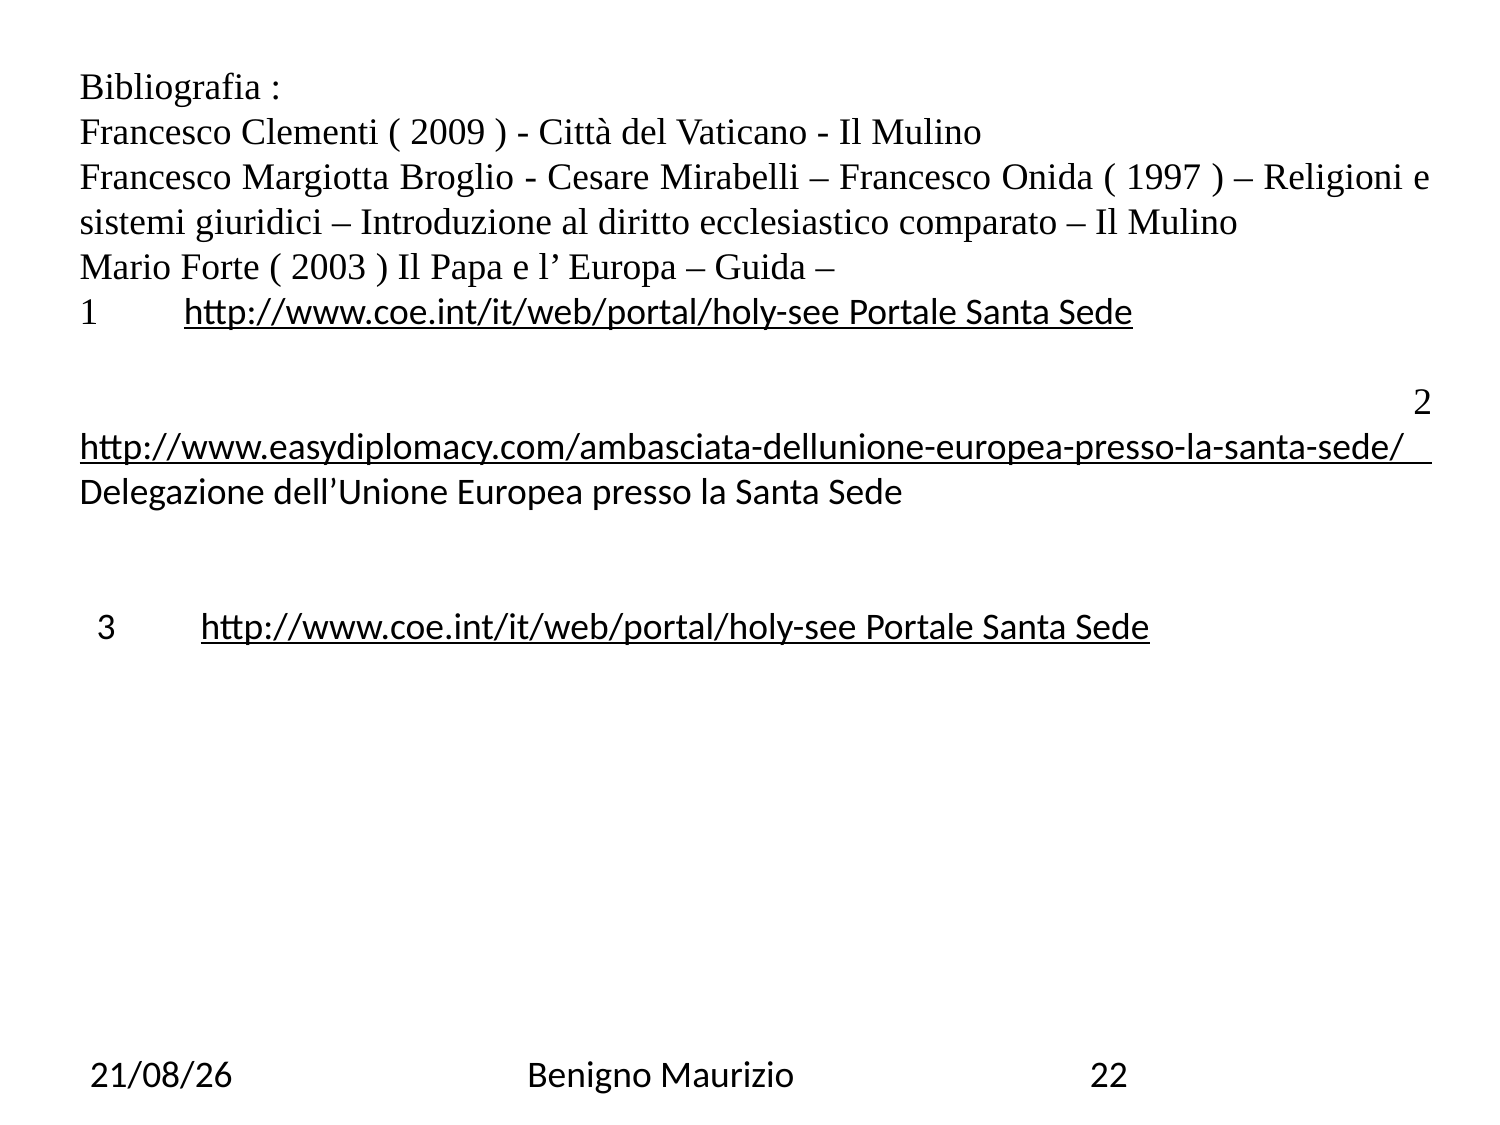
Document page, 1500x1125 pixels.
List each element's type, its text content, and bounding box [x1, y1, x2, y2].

slide_number 14/07/15 [75, 1042, 425, 1103]
footer Benigno Maurizio [512, 1042, 988, 1103]
slide_number <numero> [1074, 1042, 1425, 1103]
text_box Bibliografia : Francesco Clementi ( 2009 ) - Città del Vaticano - Il Mulino Francesco Margiotta Broglio - Cesare Mirabelli – Francesco Onida ( 1997 ) – Religioni e sistemi giuridici – Introduzione al diritto ecclesiastico comparato – Il Mulino Mario Forte ( 2003 ) Il Papa e l’ Europa – Guida – 1 http://www.coe.int/it/web/portal/holy-see Portale Santa Sede 2 http://www.easydiplomacy.com/ambasciata-dellunione-europea-presso-la-santa-sede/ Delegazione dell’Unione Europea presso la Santa Sede 3 http://www.coe.int/it/web/portal/holy-see Portale Santa Sede [64, 54, 1447, 745]
